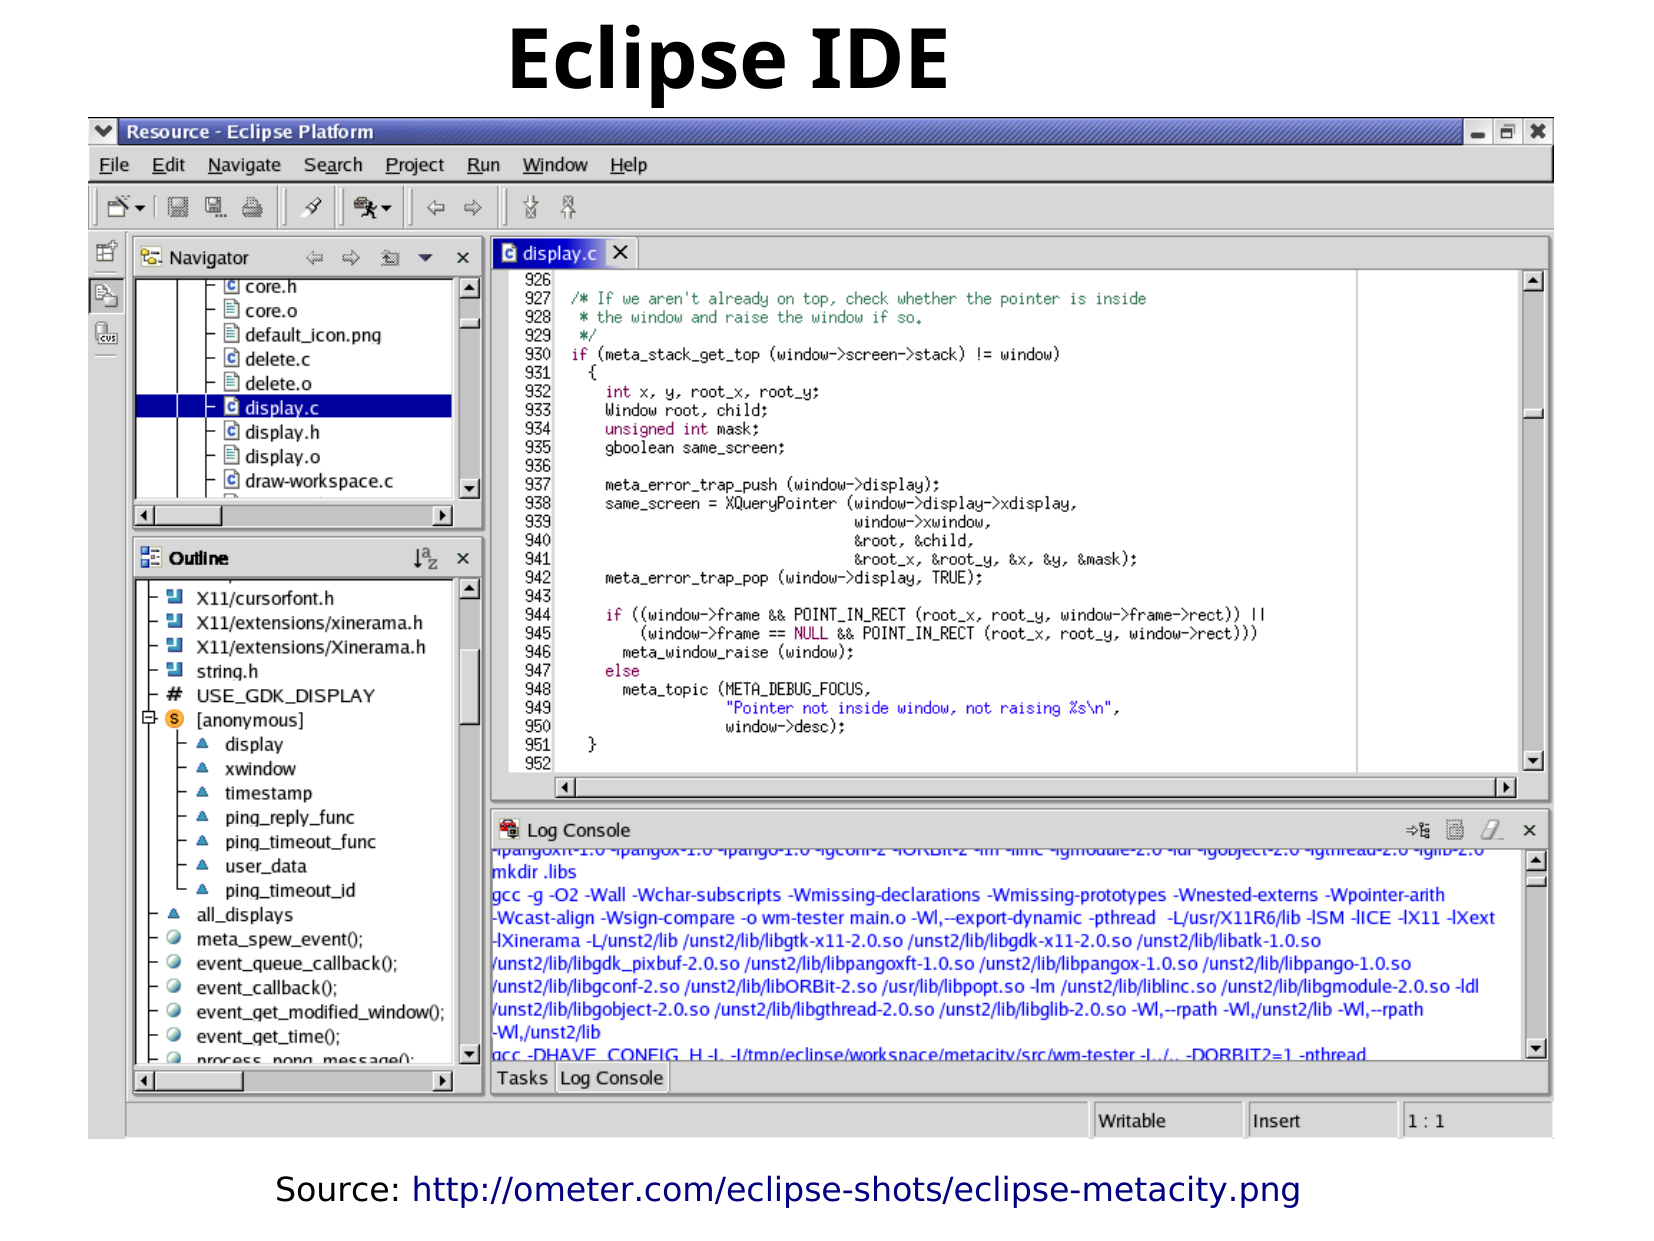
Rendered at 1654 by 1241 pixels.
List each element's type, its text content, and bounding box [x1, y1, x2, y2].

text_box Eclipse IDE [505, 0, 1219, 108]
text_box Source: http://ometer.com/eclipse-shots/eclipse-metacity.png [275, 1170, 1336, 1241]
picture [88, 117, 1554, 1139]
